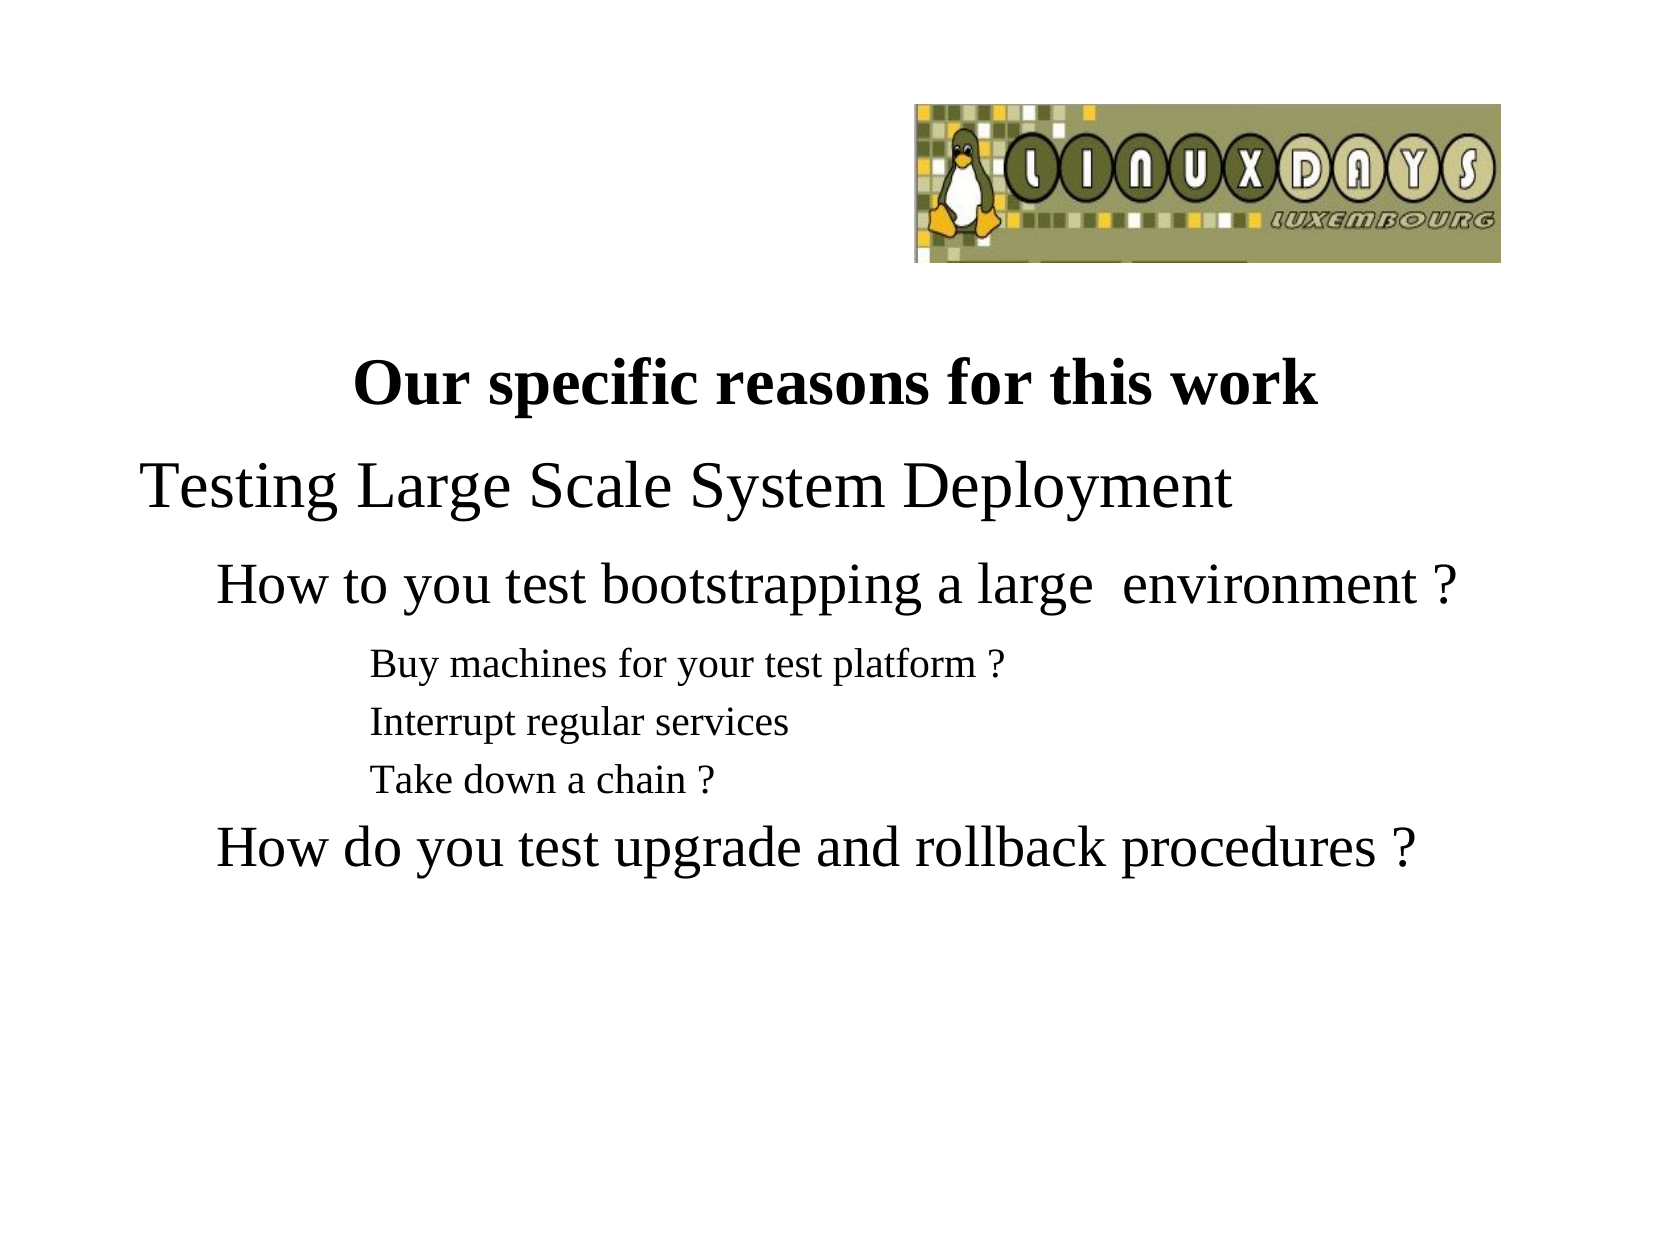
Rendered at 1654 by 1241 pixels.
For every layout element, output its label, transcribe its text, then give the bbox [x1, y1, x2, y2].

list Our specific reasons for this work Testing Large Scale System Deployment How to you test bootstrapping a large environment ? Buy machines for your test platform ? Interrupt regular services Take down a chain ? How do you test upgrade and rollback procedures ? [121, 344, 1534, 1127]
picture [914, 104, 1501, 263]
